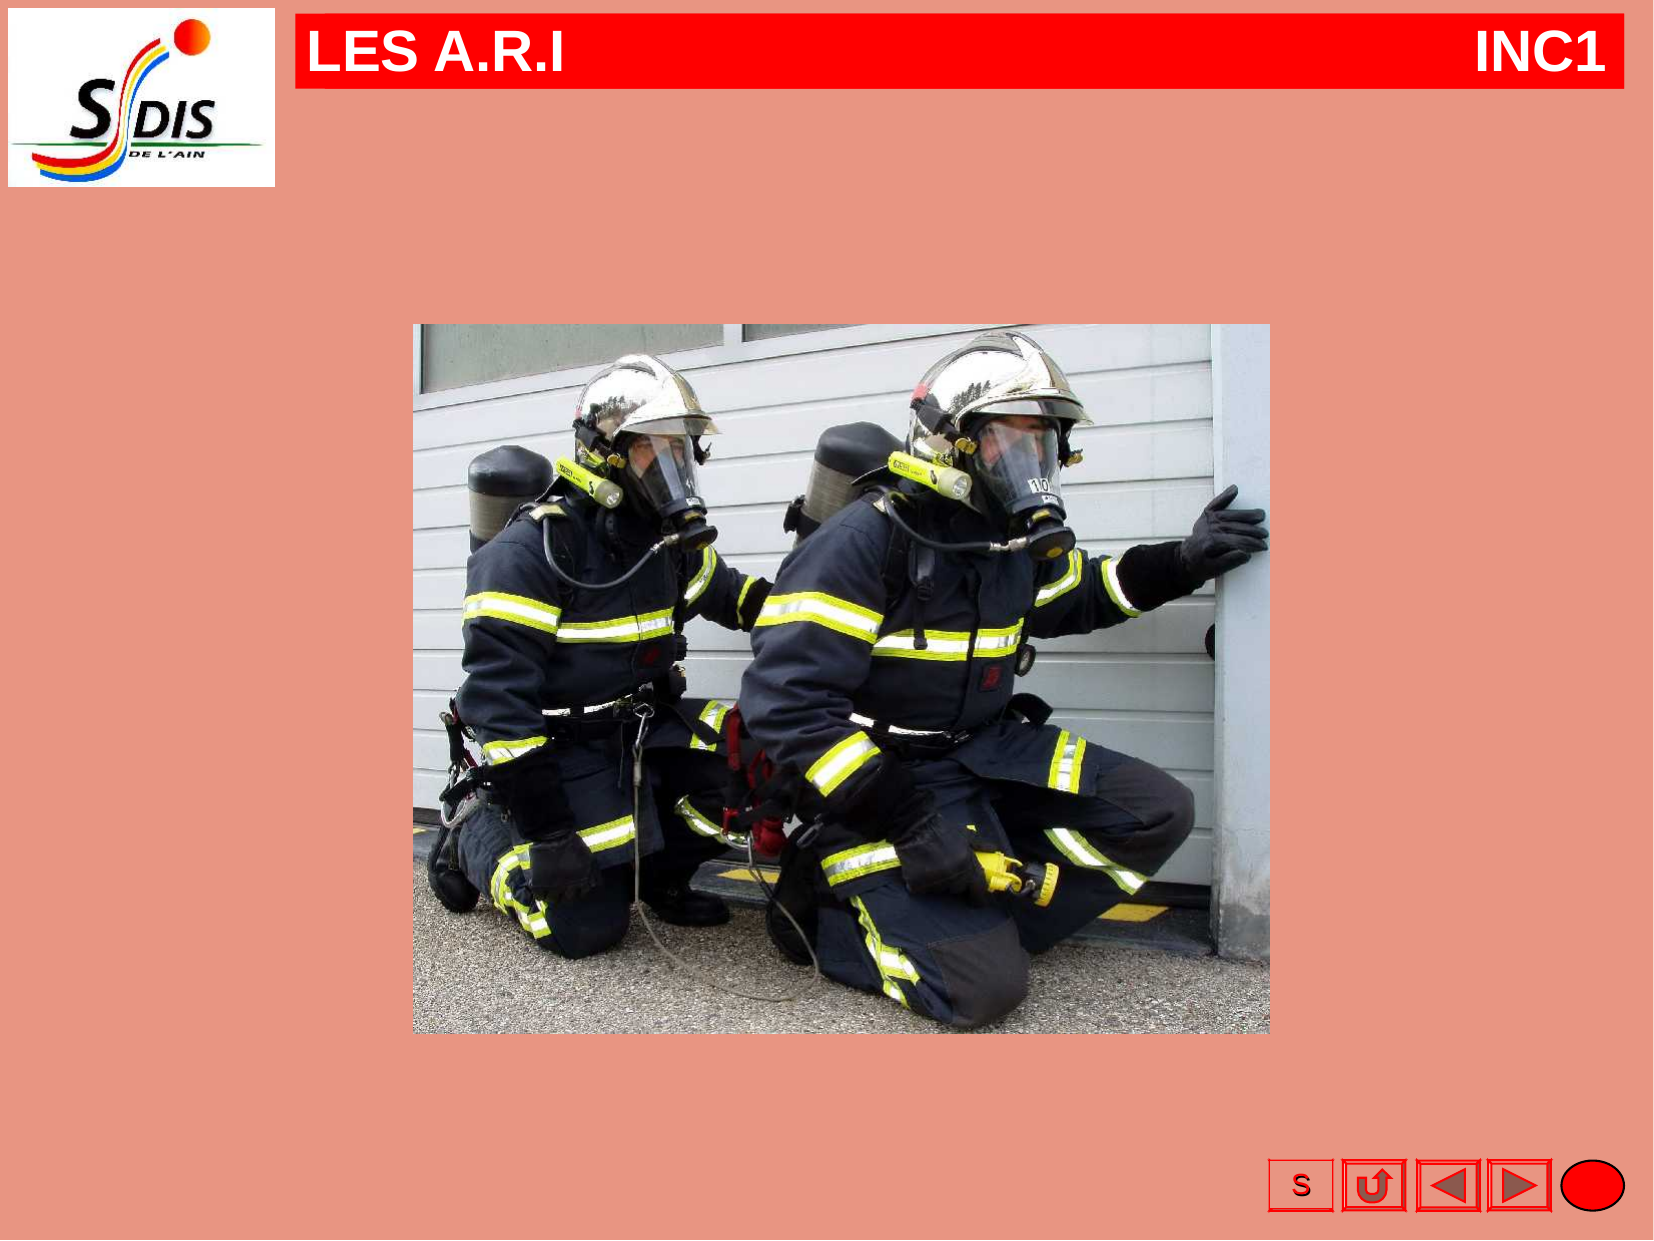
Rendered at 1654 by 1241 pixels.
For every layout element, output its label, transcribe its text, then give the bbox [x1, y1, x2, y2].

picture [413, 324, 1270, 1034]
text_box NOM DU MODULE [295, 13, 324, 89]
picture [8, 8, 275, 187]
text_box [1561, 1160, 1625, 1211]
text_box LES A.R.I INC1 [324, 13, 1625, 89]
